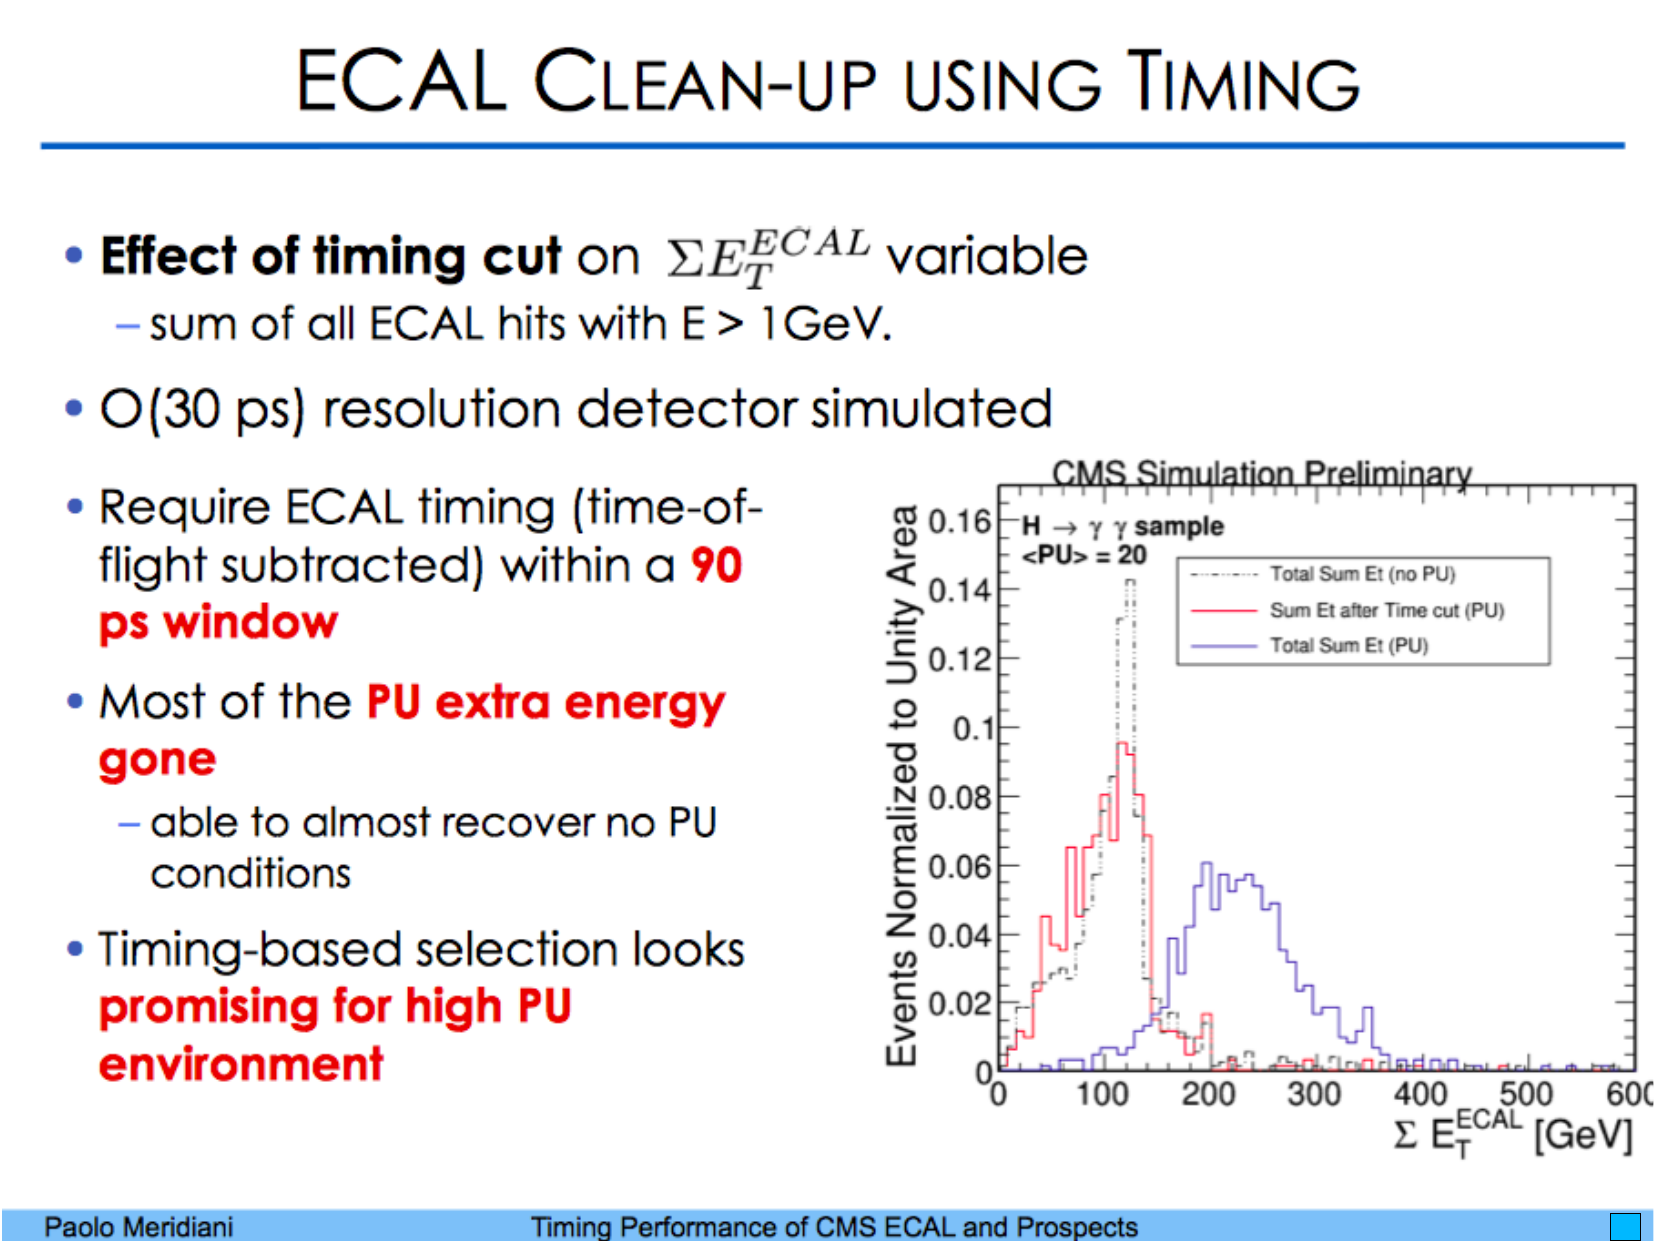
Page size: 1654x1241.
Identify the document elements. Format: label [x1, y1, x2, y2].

picture [2, 4, 1654, 1241]
text_box [1610, 1213, 1641, 1241]
